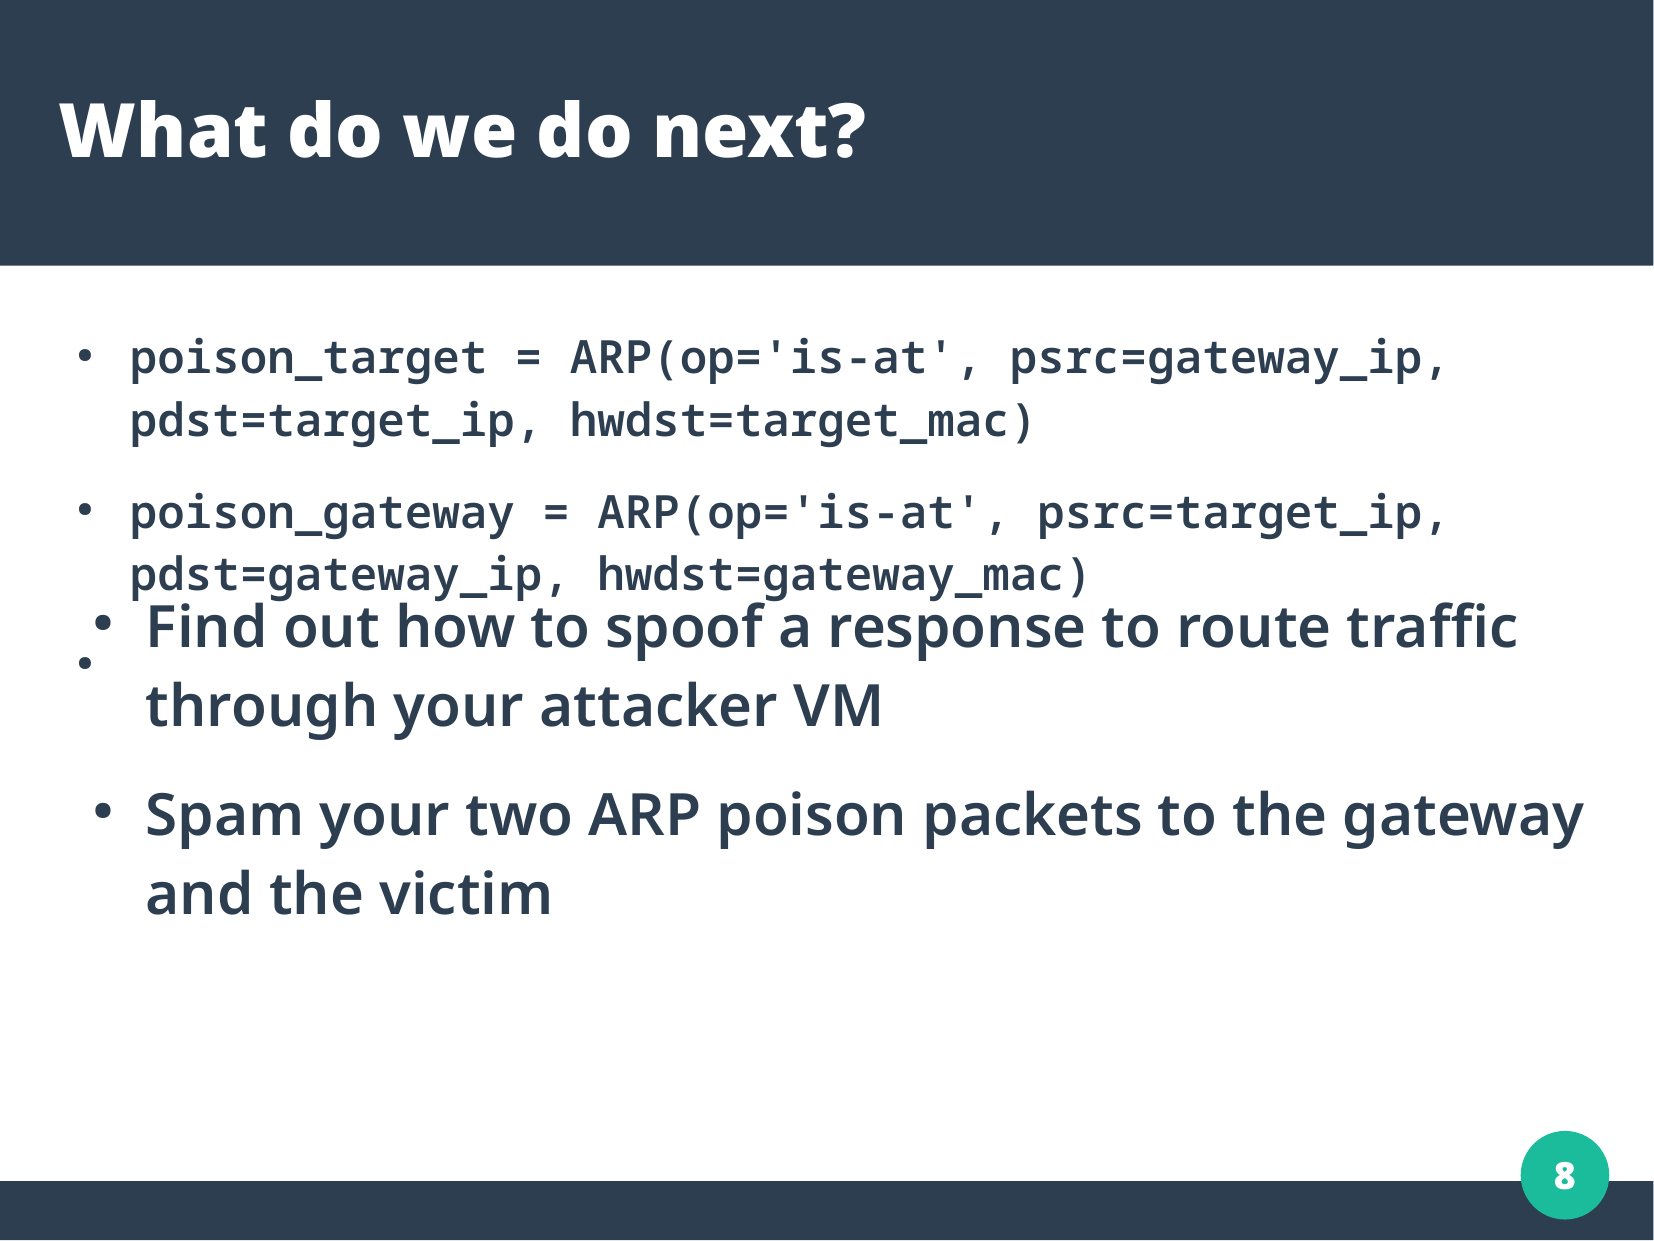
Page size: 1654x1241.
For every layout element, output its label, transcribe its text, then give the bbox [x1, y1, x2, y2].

title What do we do next? [59, 49, 1595, 207]
list poison_target = ARP(op='is-at', psrc=gateway_ip, pdst=target_ip, hwdst=target_mac) poison_gateway = ARP(op='is-at', psrc=target_ip, pdst=gateway_ip, hwdst=gateway_mac) [59, 324, 1595, 1152]
list Find out how to spoof a response to route traffic through your attacker VM Spam your two ARP poison packets to the gateway and the victim [75, 585, 1595, 1134]
